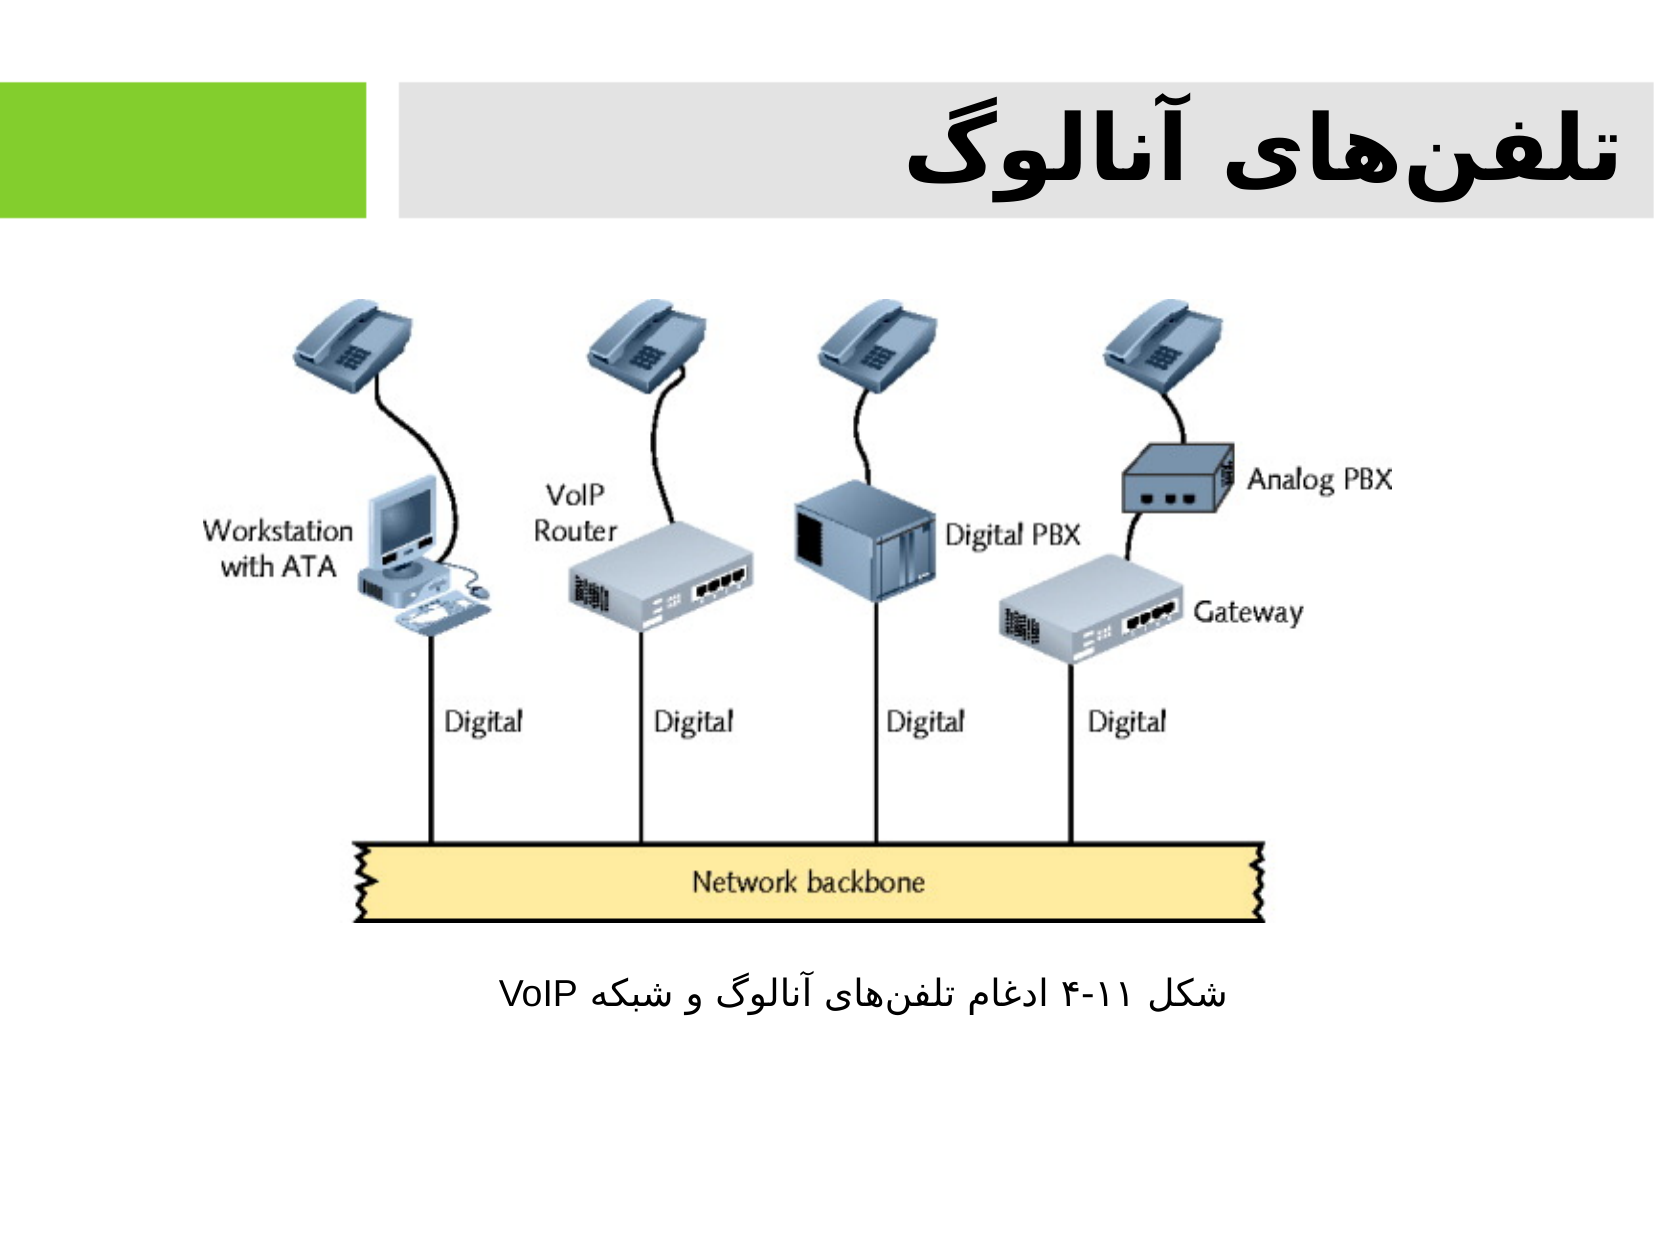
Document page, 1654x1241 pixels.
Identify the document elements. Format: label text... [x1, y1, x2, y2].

title تلفن‌های آنالوگ [313, 73, 1625, 223]
picture [0, 0, 1654, 1241]
text_box شکل ۱۱-۴ ادغام تلفن‌های آنالوگ و شبکه VoIP [174, 960, 1565, 1022]
